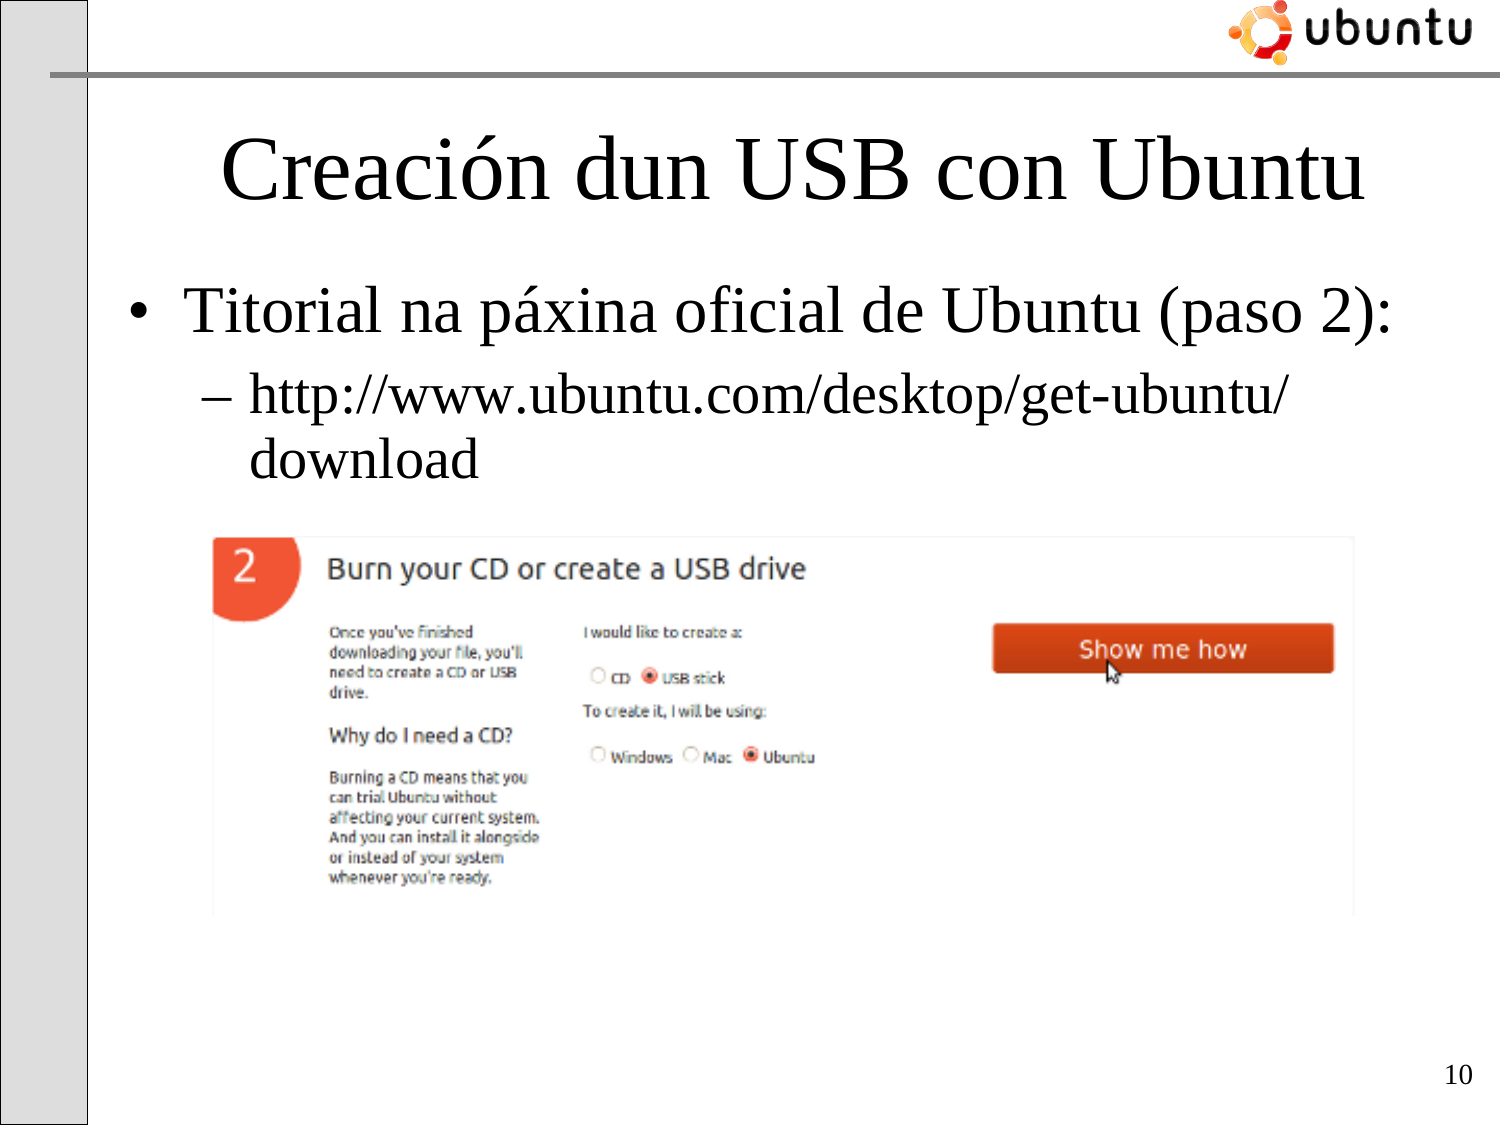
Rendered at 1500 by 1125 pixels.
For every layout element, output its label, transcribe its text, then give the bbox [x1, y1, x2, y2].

title Creación dun USB con Ubuntu [112, 99, 1477, 237]
picture [1221, 0, 1483, 71]
picture [212, 536, 1355, 916]
list Titorial na páxina oficial de Ubuntu (paso 2): http://www.ubuntu.com/desktop/get-ubuntu/download [112, 265, 1477, 1093]
